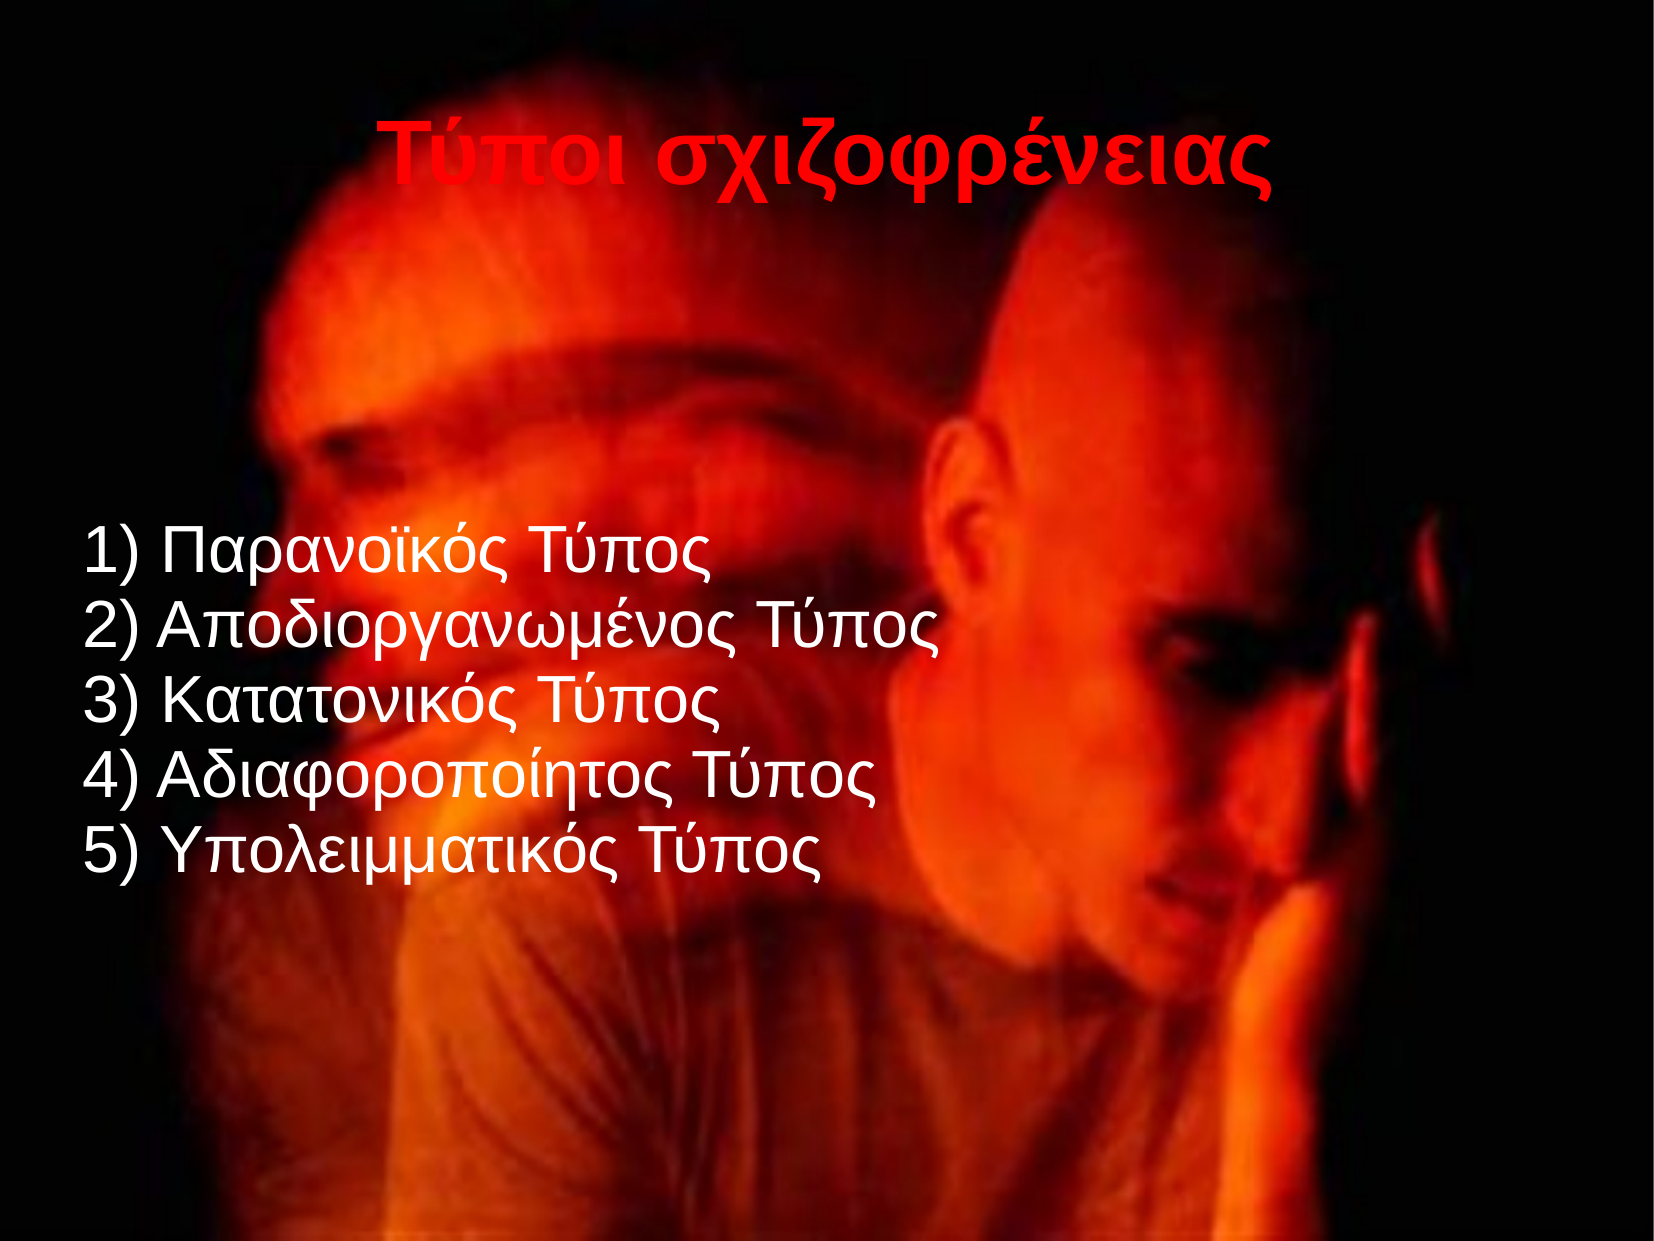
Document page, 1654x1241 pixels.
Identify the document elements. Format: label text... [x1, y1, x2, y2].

picture [0, 0, 1654, 1241]
title Τύποι σχιζοφρένειας [82, 56, 1571, 250]
subtitle 1) Παρανοϊκός Τύπος 2) Αποδιοργανωμένος Τύπος 3) Κατατονικός Τύπος 4) Αδιαφοροποίητος Τύπος 5) Υπολειμματικός Τύπος [82, 297, 1571, 1102]
